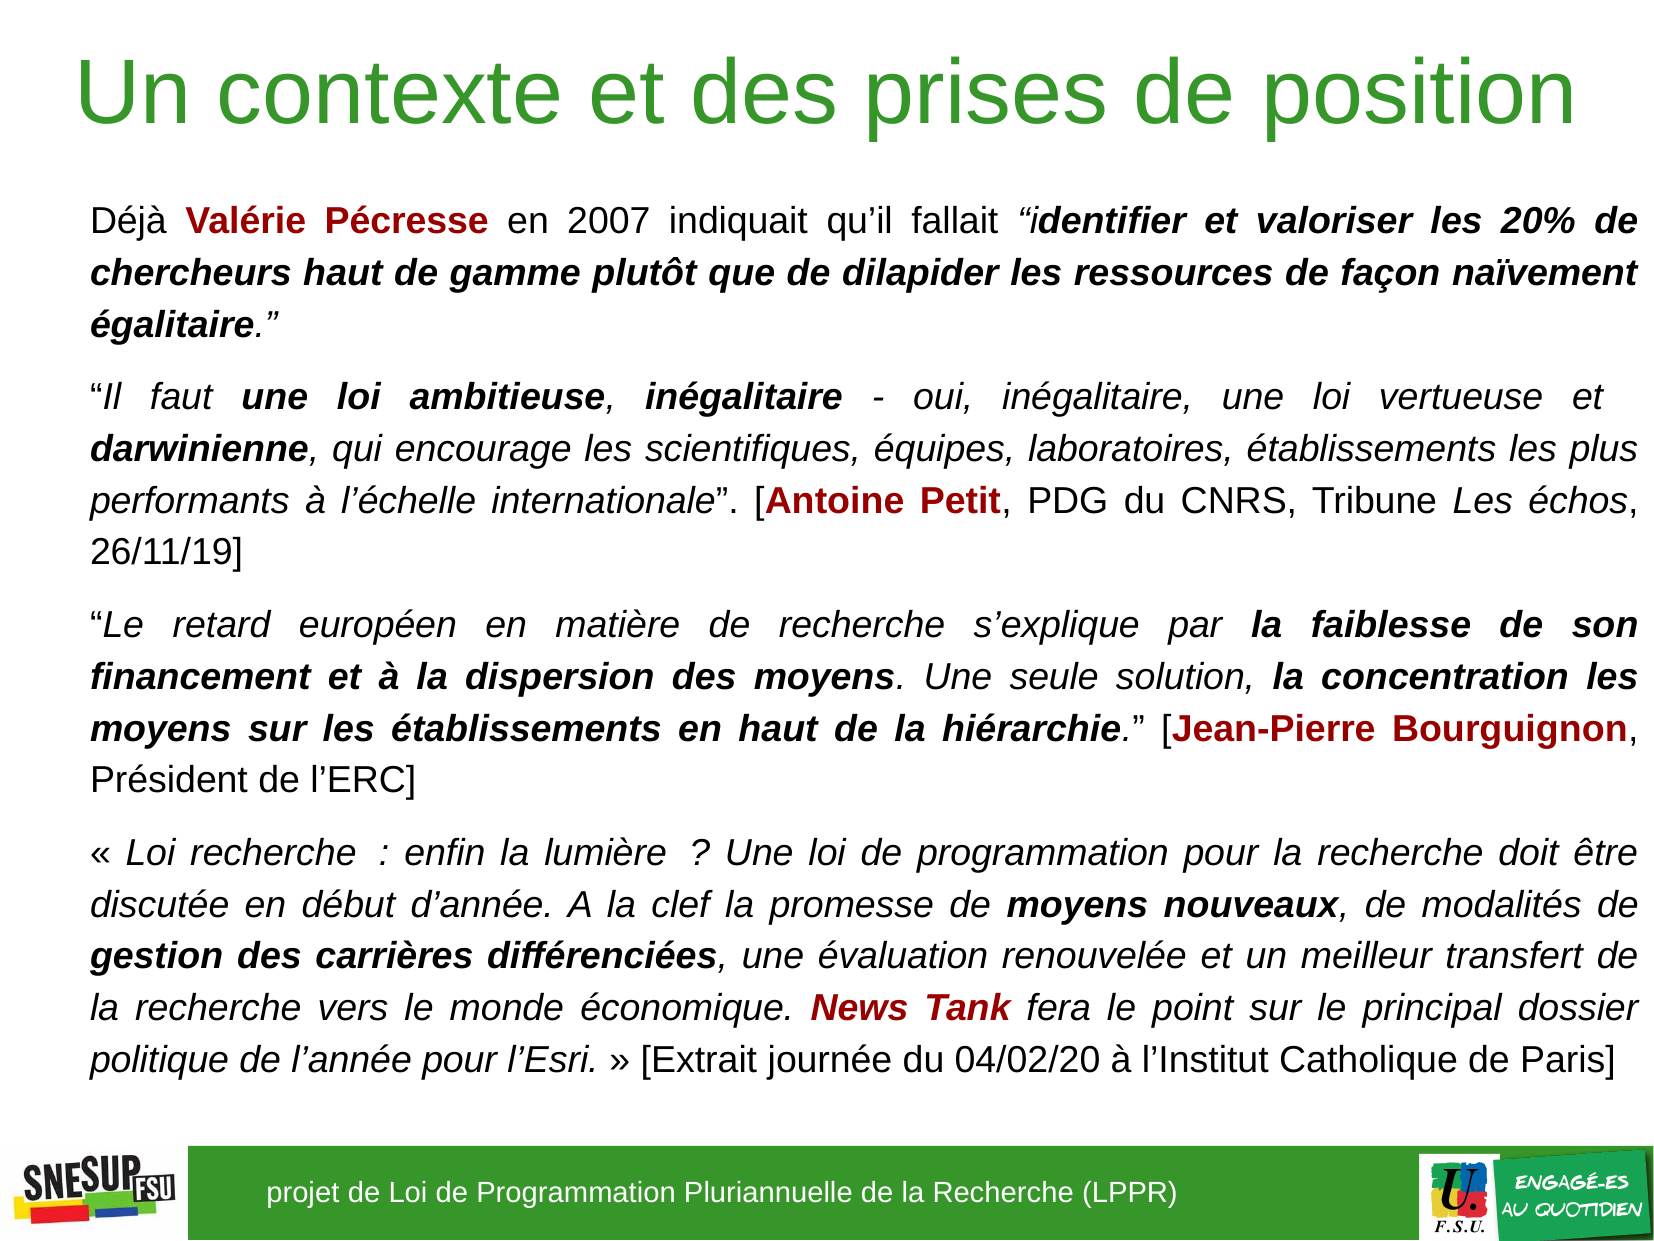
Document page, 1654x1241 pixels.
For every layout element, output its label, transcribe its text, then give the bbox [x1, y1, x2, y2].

picture [1419, 1150, 1654, 1241]
text_box Un contexte et des prises de position [0, 0, 1654, 175]
picture [0, 1150, 188, 1240]
text_box Déjà Valérie Pécresse en 2007 indiquait qu’il fallait “identifier et valoriser les 20% de chercheurs haut de gamme plutôt que de dilapider les ressources de façon naïvement égalitaire.” “Il faut une loi ambitieuse, inégalitaire - oui, inégalitaire, une loi vertueuse et darwinienne, qui encourage les scientifiques, équipes, laboratoires, établissements les plus performants à l’échelle internationale”. [Antoine Petit, PDG du CNRS, Tribune Les échos, 26/11/19] “Le retard européen en matière de recherche s’explique par la faiblesse de son financement et à la dispersion des moyens. Une seule solution, la concentration les moyens sur les établissements en haut de la hiérarchie.” [Jean-Pierre Bourguignon, Président de l’ERC] « Loi recherche : enfin la lumière ? Une loi de programmation pour la recherche doit être discutée en début d’année. A la clef la promesse de moyens nouveaux, de modalités de gestion des carrières différenciées, une évaluation renouvelée et un meilleur transfert de la recherche vers le monde économique. News Tank fera le point sur le principal dossier politique de l’année pour l’Esri. » [Extrait journée du 04/02/20 à l’Institut Catholique de Paris] [0, 175, 1654, 1150]
